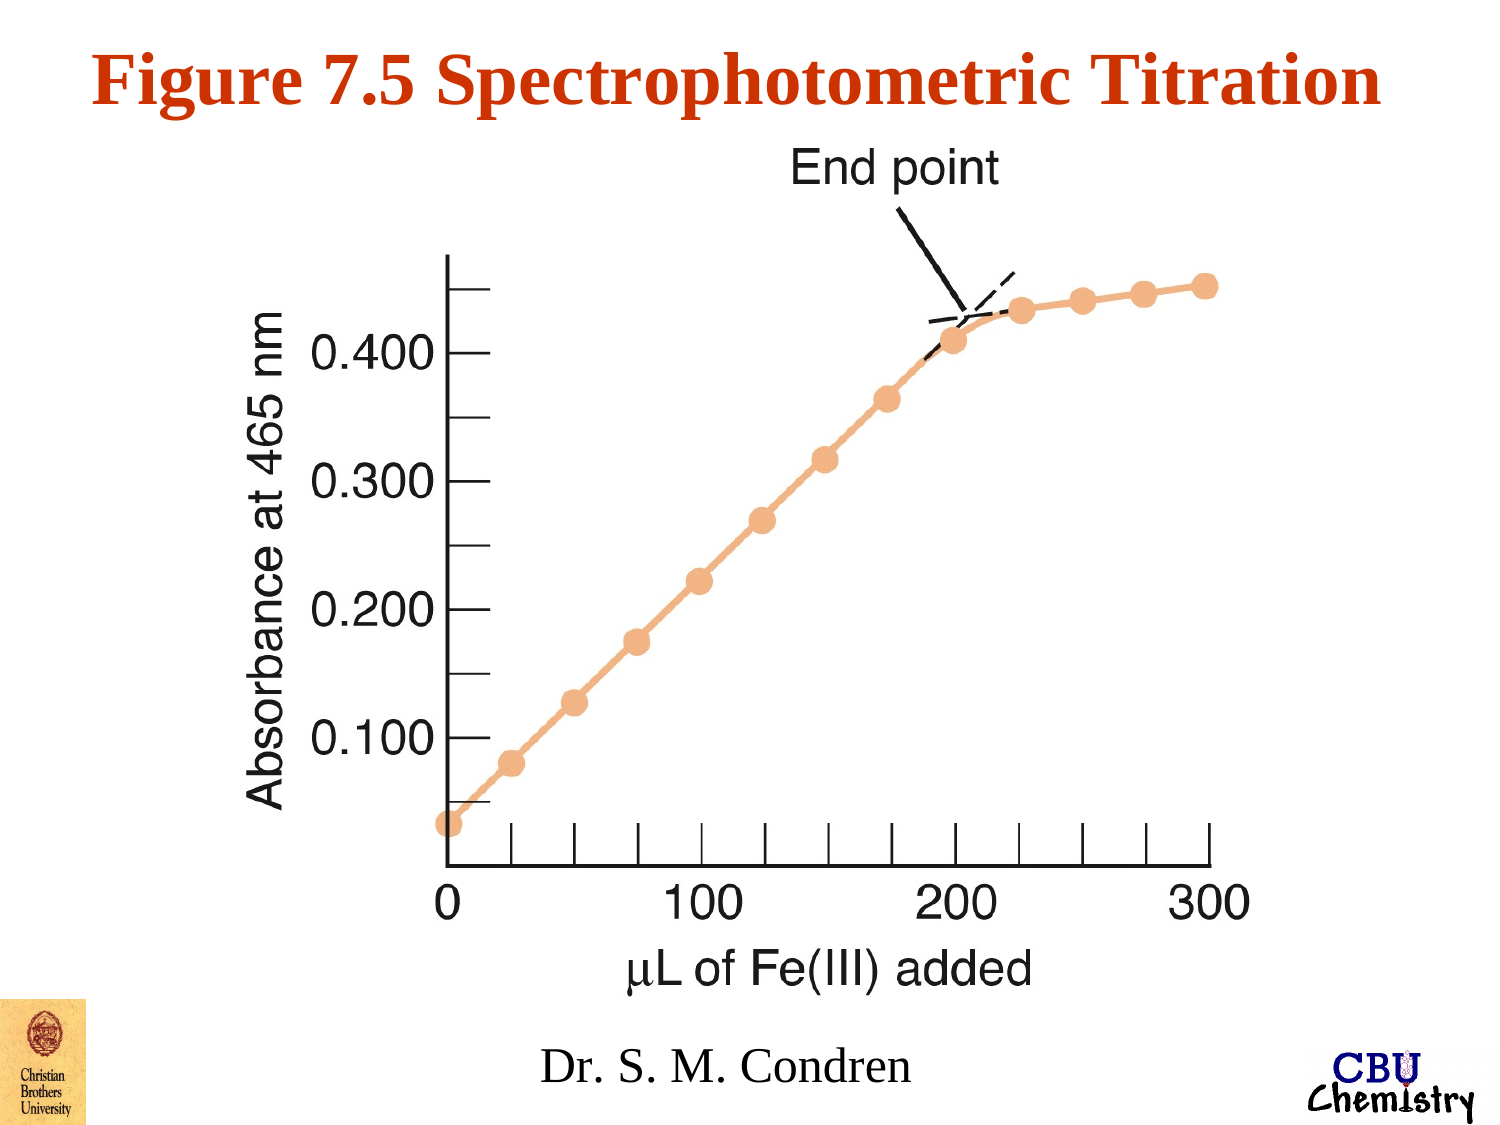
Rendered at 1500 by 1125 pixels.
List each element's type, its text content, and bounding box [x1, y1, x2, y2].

picture [212, 138, 1276, 1015]
title Figure 7.5 Spectrophotometric Titration [37, 12, 1438, 138]
